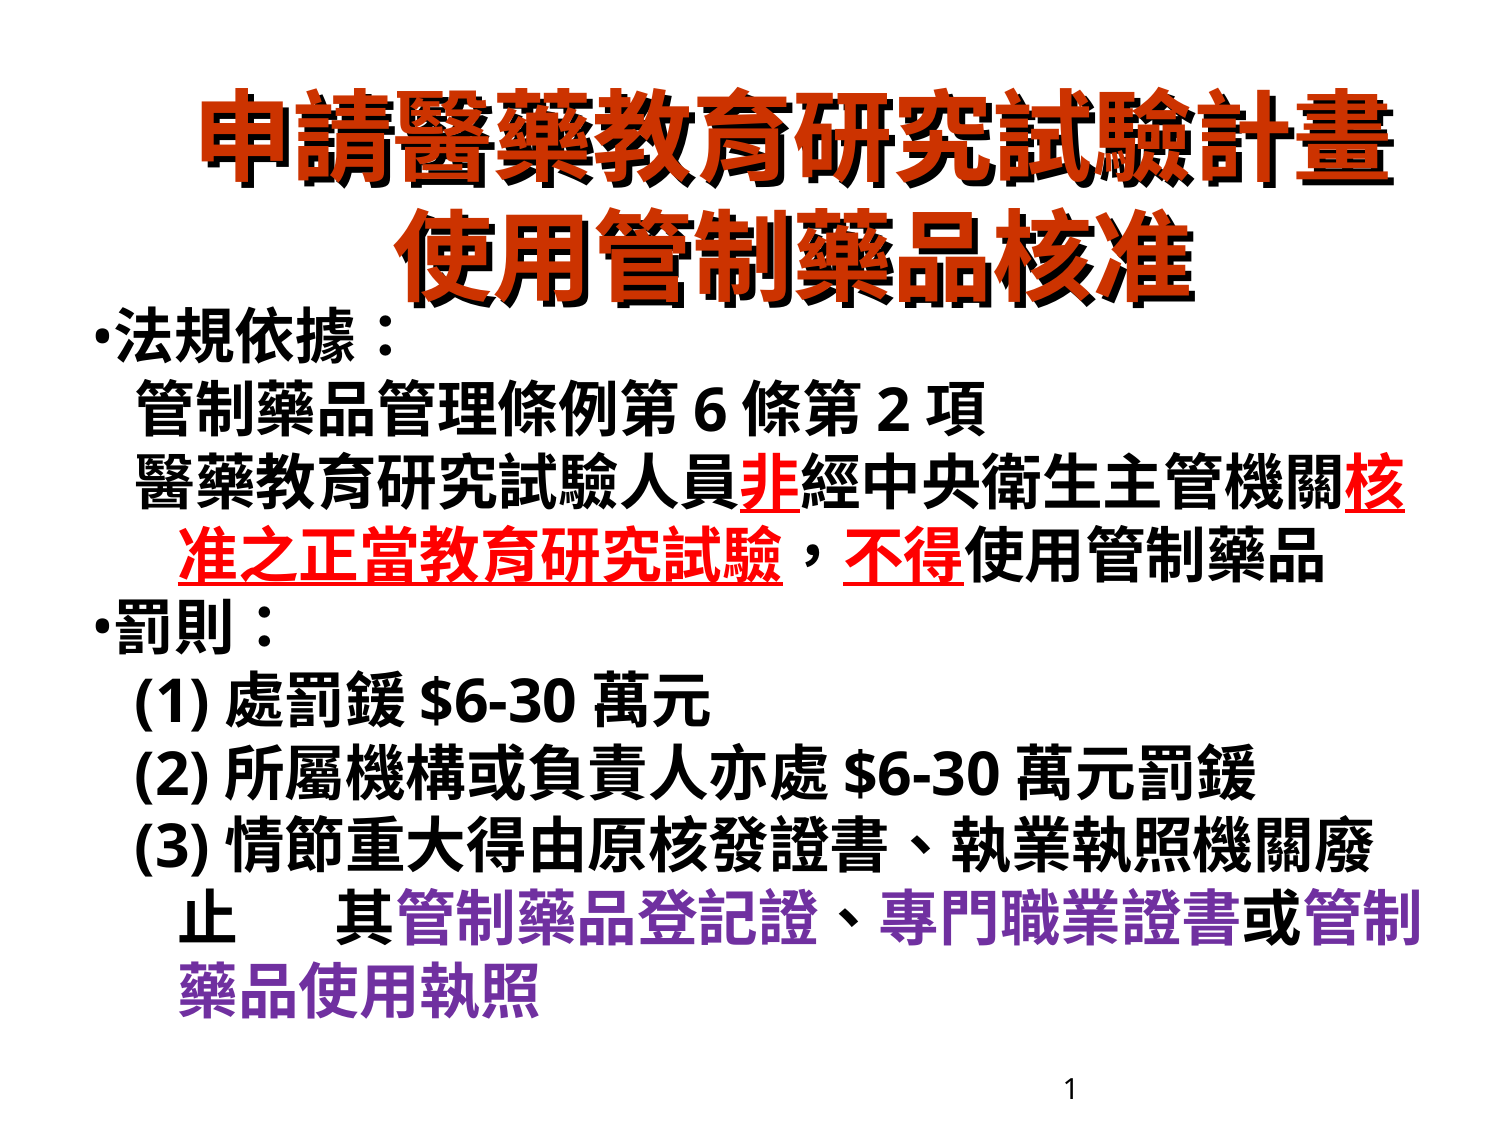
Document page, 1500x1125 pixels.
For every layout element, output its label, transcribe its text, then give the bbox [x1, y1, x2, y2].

list 法規依據： 管制藥品管理條例第6條第2項 醫藥教育研究試驗人員非經中央衛生主管機關核准之正當教育研究試驗，不得使用管制藥品 罰則： (1)處罰鍰$6-30萬元 (2)所屬機構或負責人亦處$6-30萬元罰鍰 (3)情節重大得由原核發證書、執業執照機關廢止 其管制藥品登記證、專門職業證書或管制藥品使用執照 [76, 290, 1441, 1095]
title 申請醫藥教育研究試驗計畫 使用管制藥品核准 [147, 66, 1438, 242]
